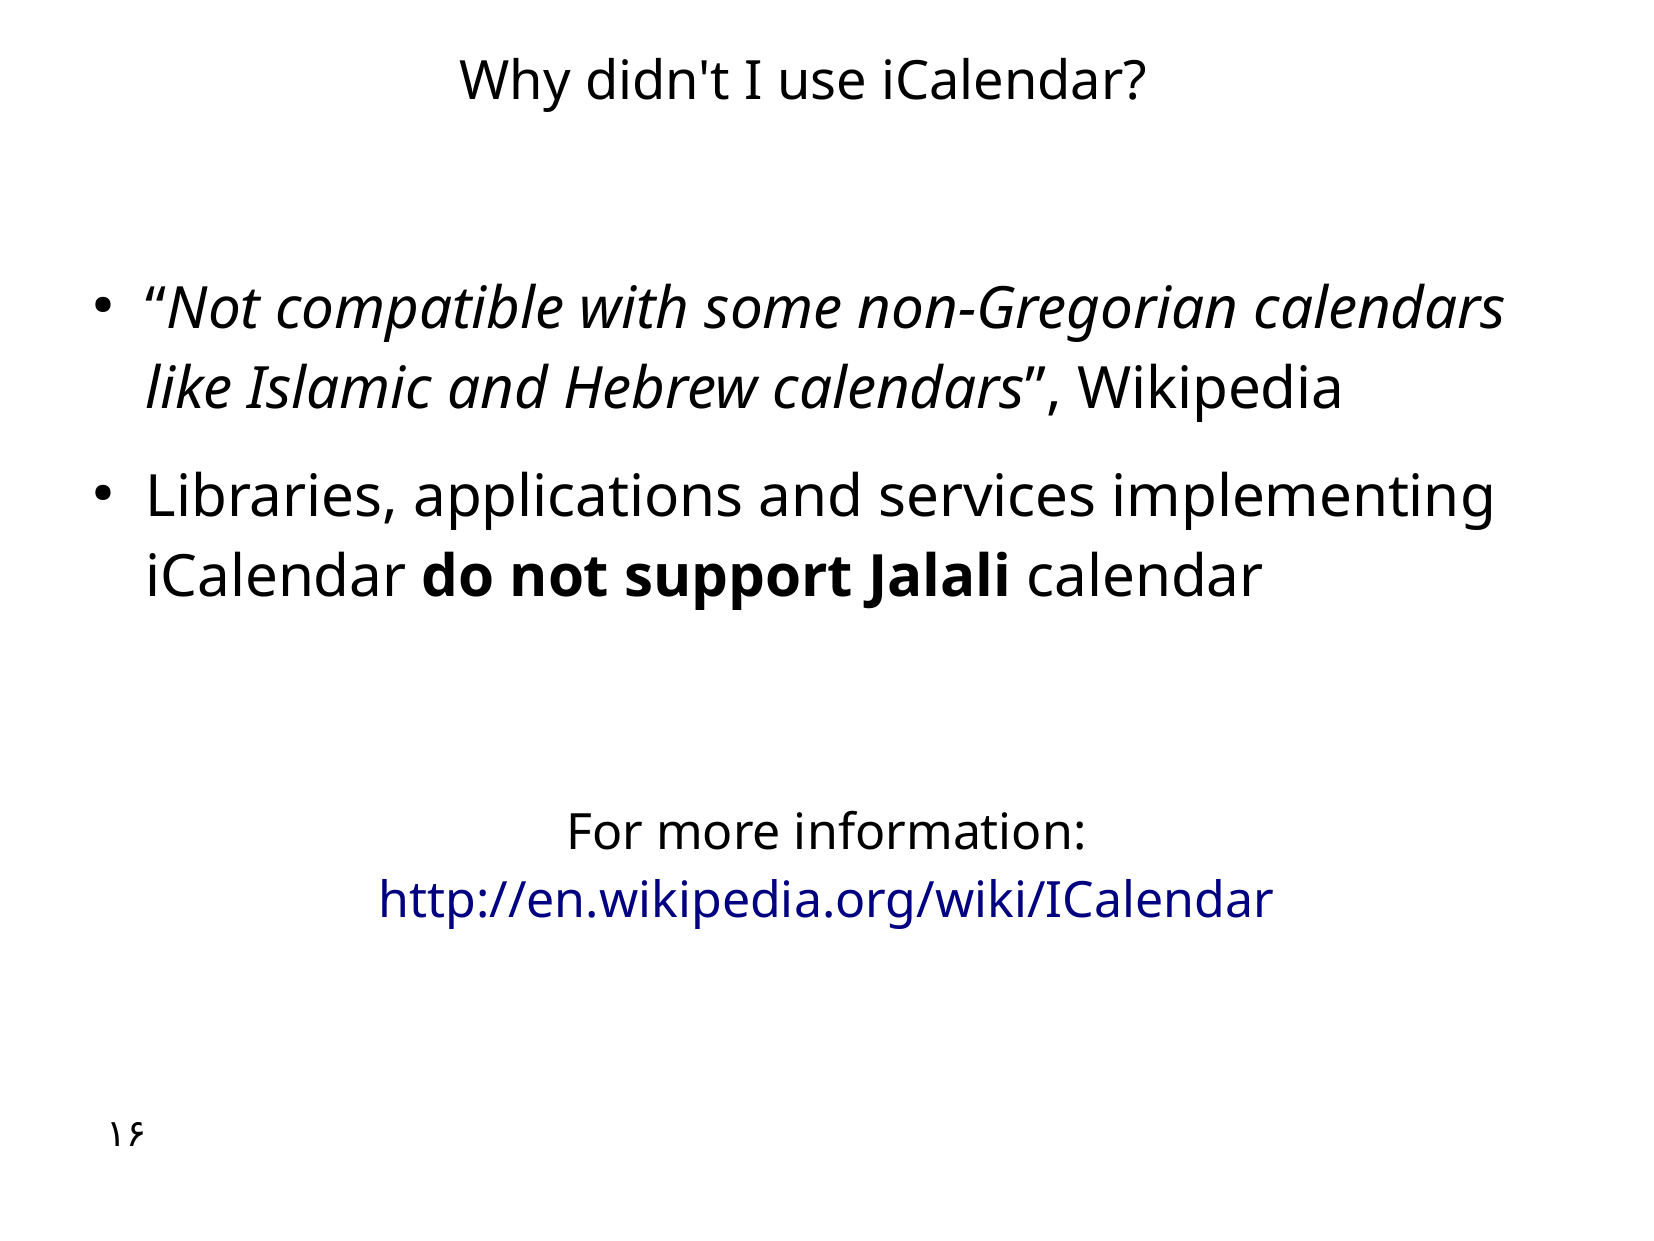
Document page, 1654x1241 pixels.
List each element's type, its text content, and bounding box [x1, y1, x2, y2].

text_box ۱۶ [91, 1104, 152, 1175]
text_box For more information: http://en.wikipedia.org/wiki/ICalendar [342, 788, 1310, 950]
list “Not compatible with some non-Gregorian calendars like Islamic and Hebrew calendars”, Wikipedia Libraries, applications and services implementing iCalendar do not support Jalali calendar [75, 266, 1606, 712]
text_box Why didn't I use iCalendar? [368, 41, 1239, 136]
